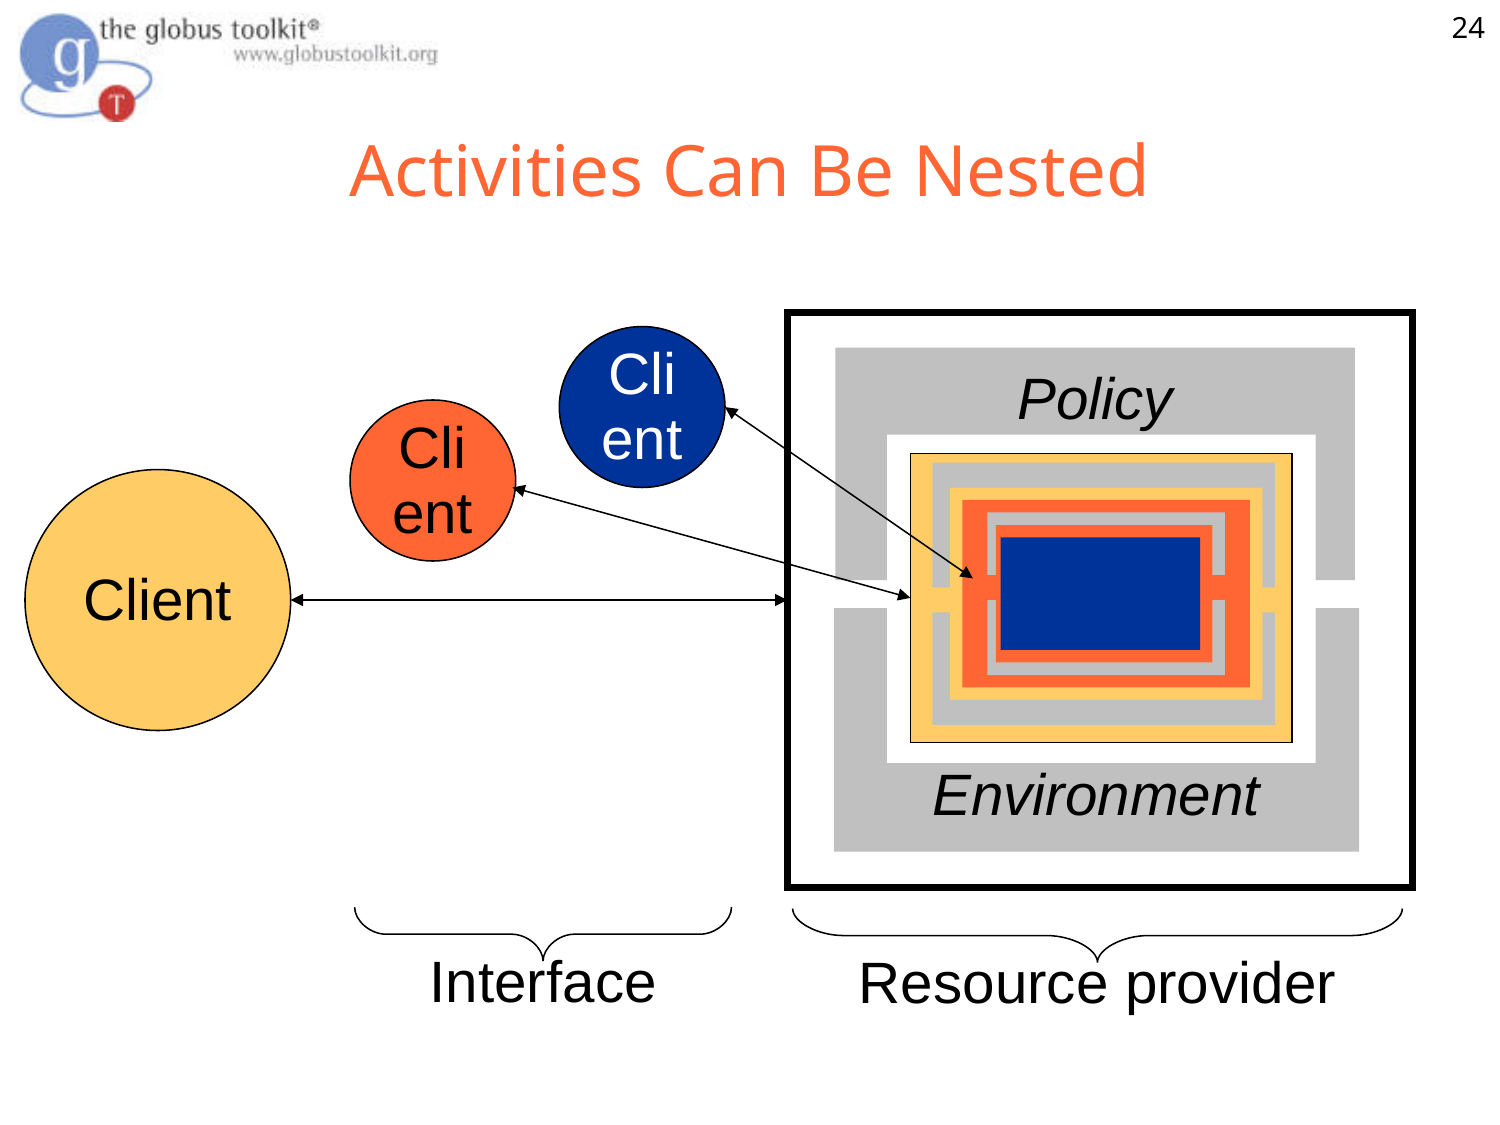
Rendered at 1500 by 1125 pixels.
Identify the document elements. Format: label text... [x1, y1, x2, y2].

text_box Client [24, 469, 291, 731]
title Activities Can Be Nested [112, 99, 1388, 225]
text_box Client [350, 399, 516, 562]
text_box Interface [354, 907, 732, 962]
text_box Client [559, 326, 726, 488]
text_box Policy [835, 347, 1355, 581]
text_box [887, 434, 1316, 763]
text_box Environment [833, 608, 1360, 852]
text_box Resource provider [792, 908, 1403, 963]
text_box Policy [835, 485, 887, 581]
picture [17, 12, 438, 122]
